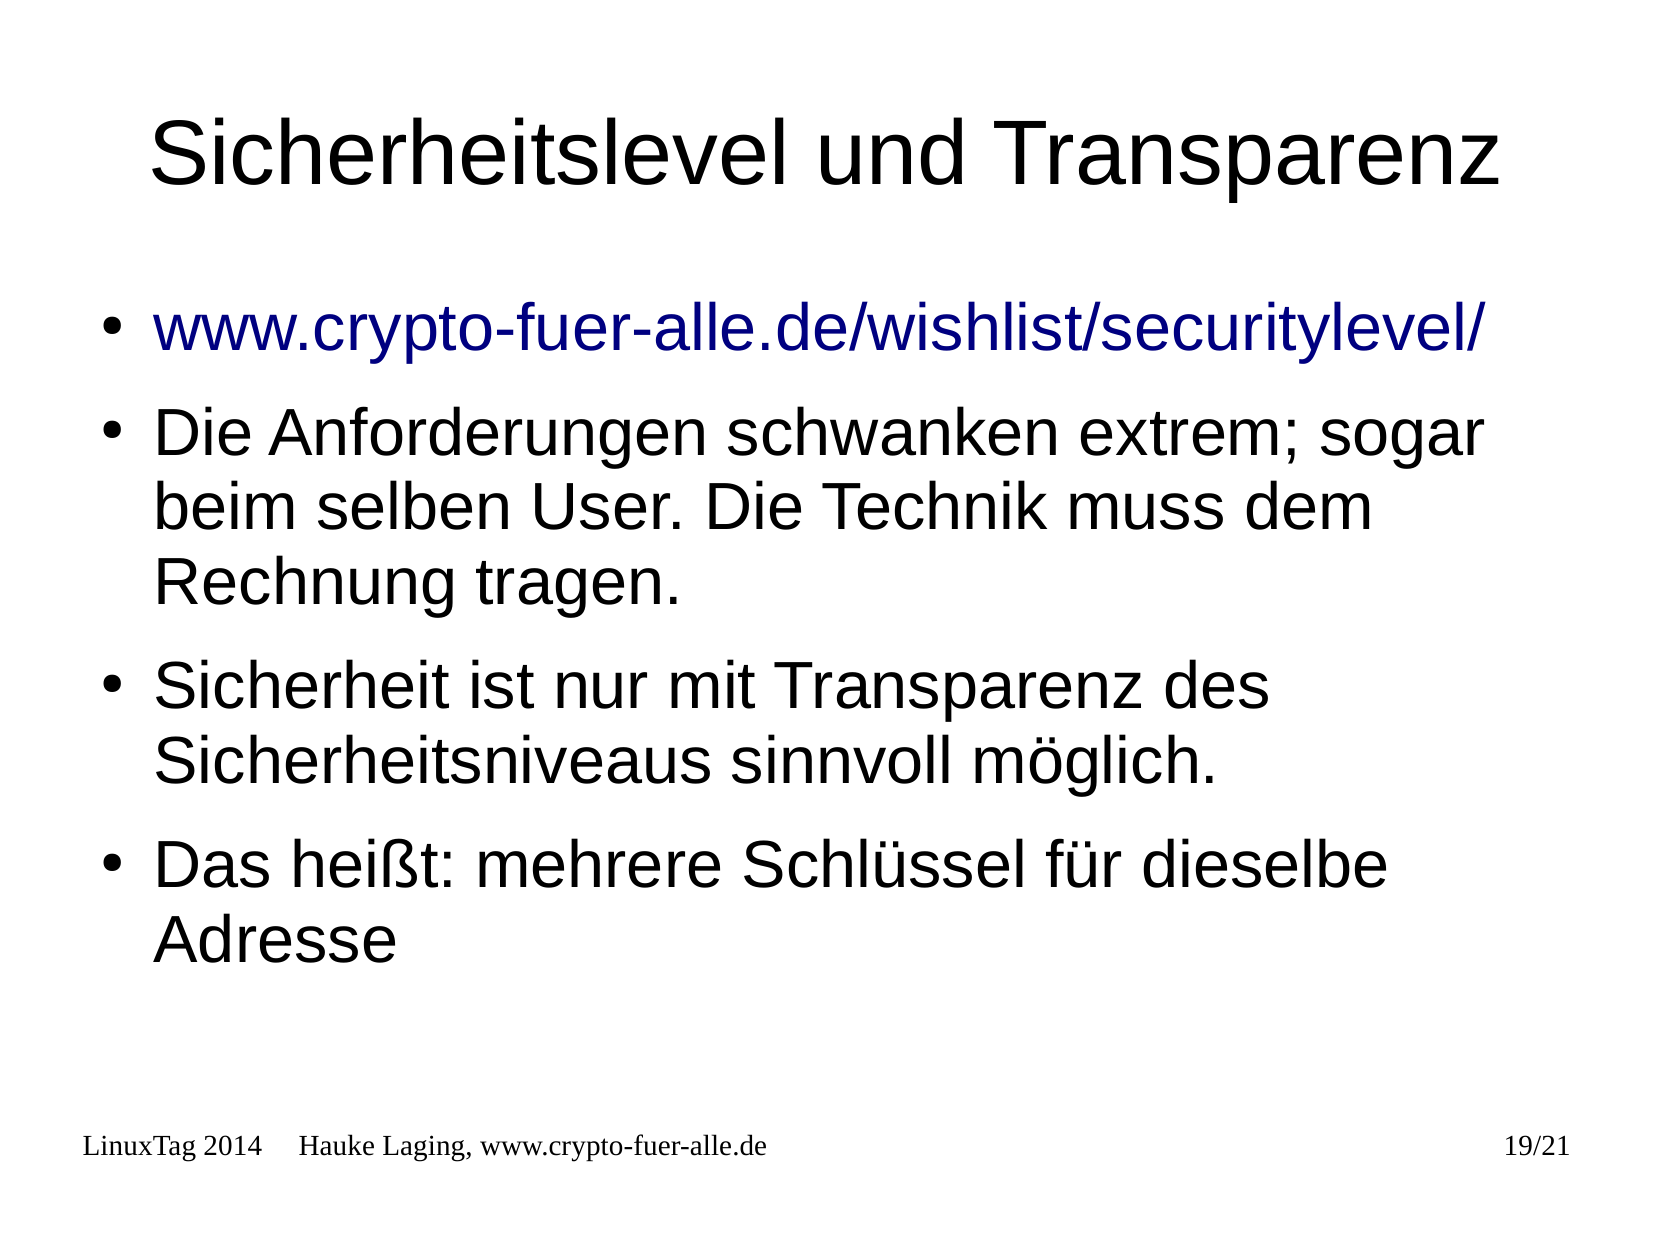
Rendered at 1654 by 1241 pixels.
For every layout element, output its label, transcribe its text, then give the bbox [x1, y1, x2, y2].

title Sicherheitslevel und Transparenz [82, 49, 1571, 257]
list www.crypto-fuer-alle.de/wishlist/securitylevel/ Die Anforderungen schwanken extrem; sogar beim selben User. Die Technik muss dem Rechnung tragen. Sicherheit ist nur mit Transparenz des Sicherheitsniveaus sinnvoll möglich. Das heißt: mehrere Schlüssel für dieselbe Adresse [82, 290, 1571, 1109]
